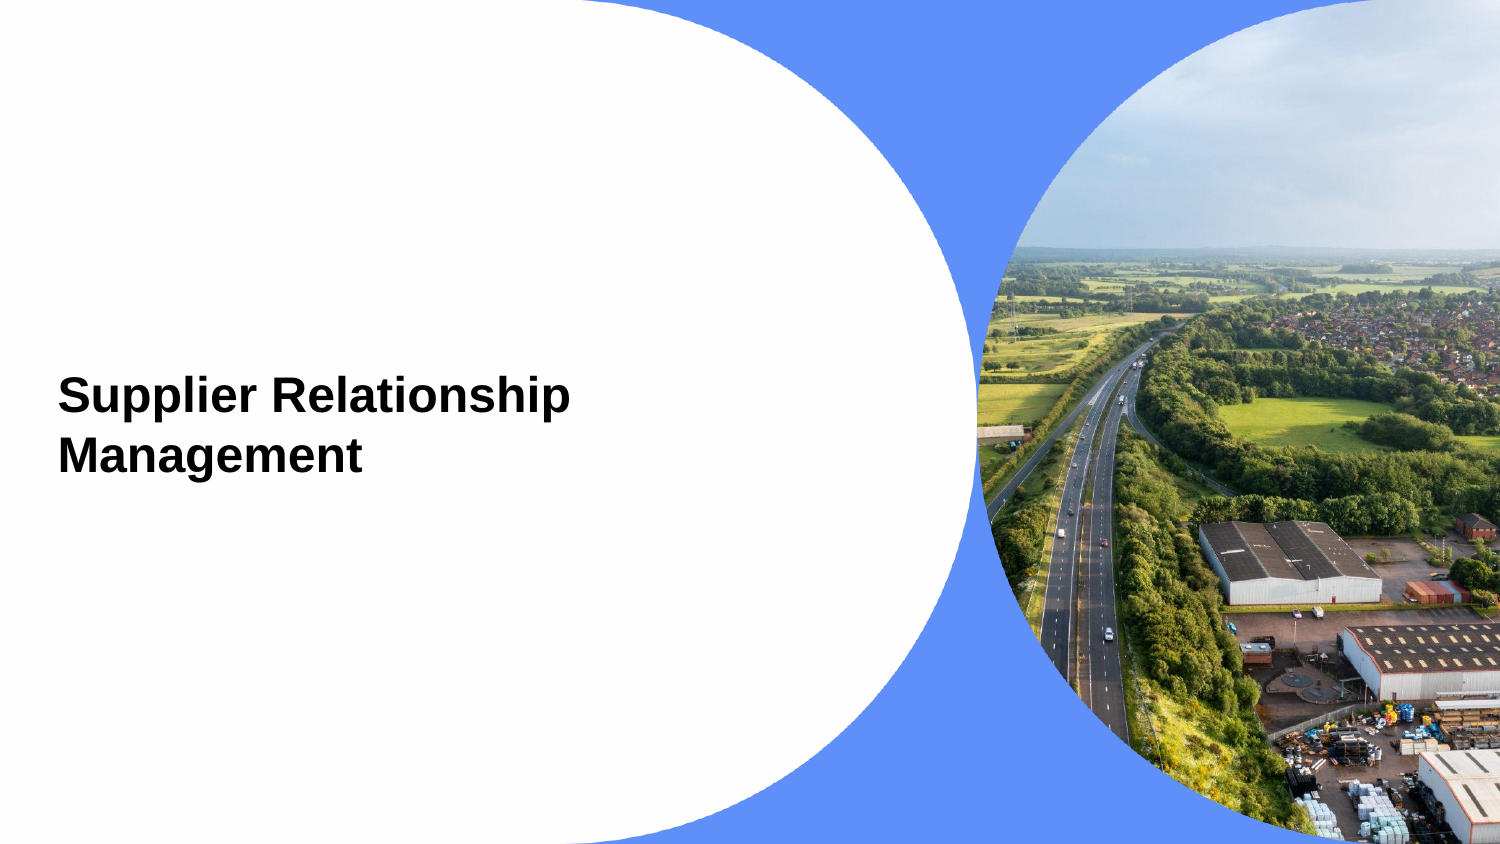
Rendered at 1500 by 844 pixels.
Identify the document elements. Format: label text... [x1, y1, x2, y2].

title Supplier Relationship Management [57, 362, 627, 749]
